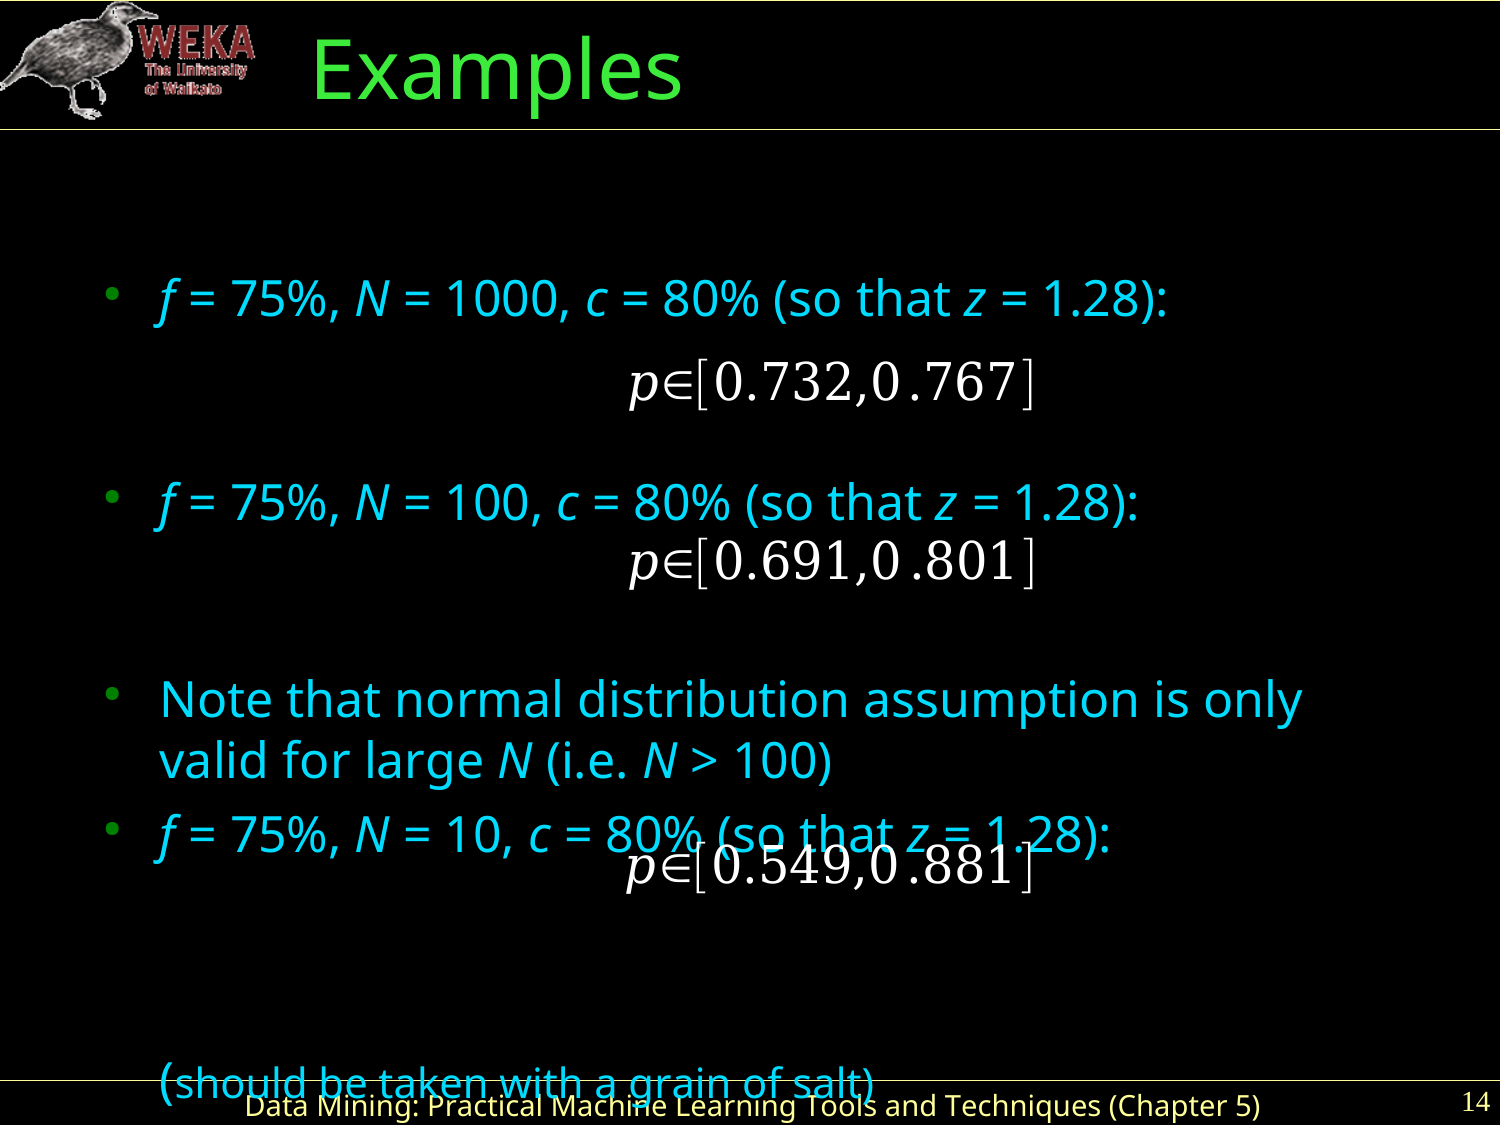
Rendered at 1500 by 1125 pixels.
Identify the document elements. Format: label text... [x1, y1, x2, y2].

title Examples [295, 0, 1500, 148]
chart [617, 835, 1040, 897]
chart [620, 352, 1042, 414]
picture [0, 1, 266, 129]
text_box f = 75%, N = 1000, c = 80% (so that z = 1.28): f = 75%, N = 100, c = 80% (so that z = 1.28): Note that normal distribution assumption is only valid for large N (i.e. N > 100) f = 75%, N = 10, c = 80% (so that z = 1.28): (should be taken with a grain of salt) [88, 260, 1388, 1024]
chart [620, 531, 1043, 593]
